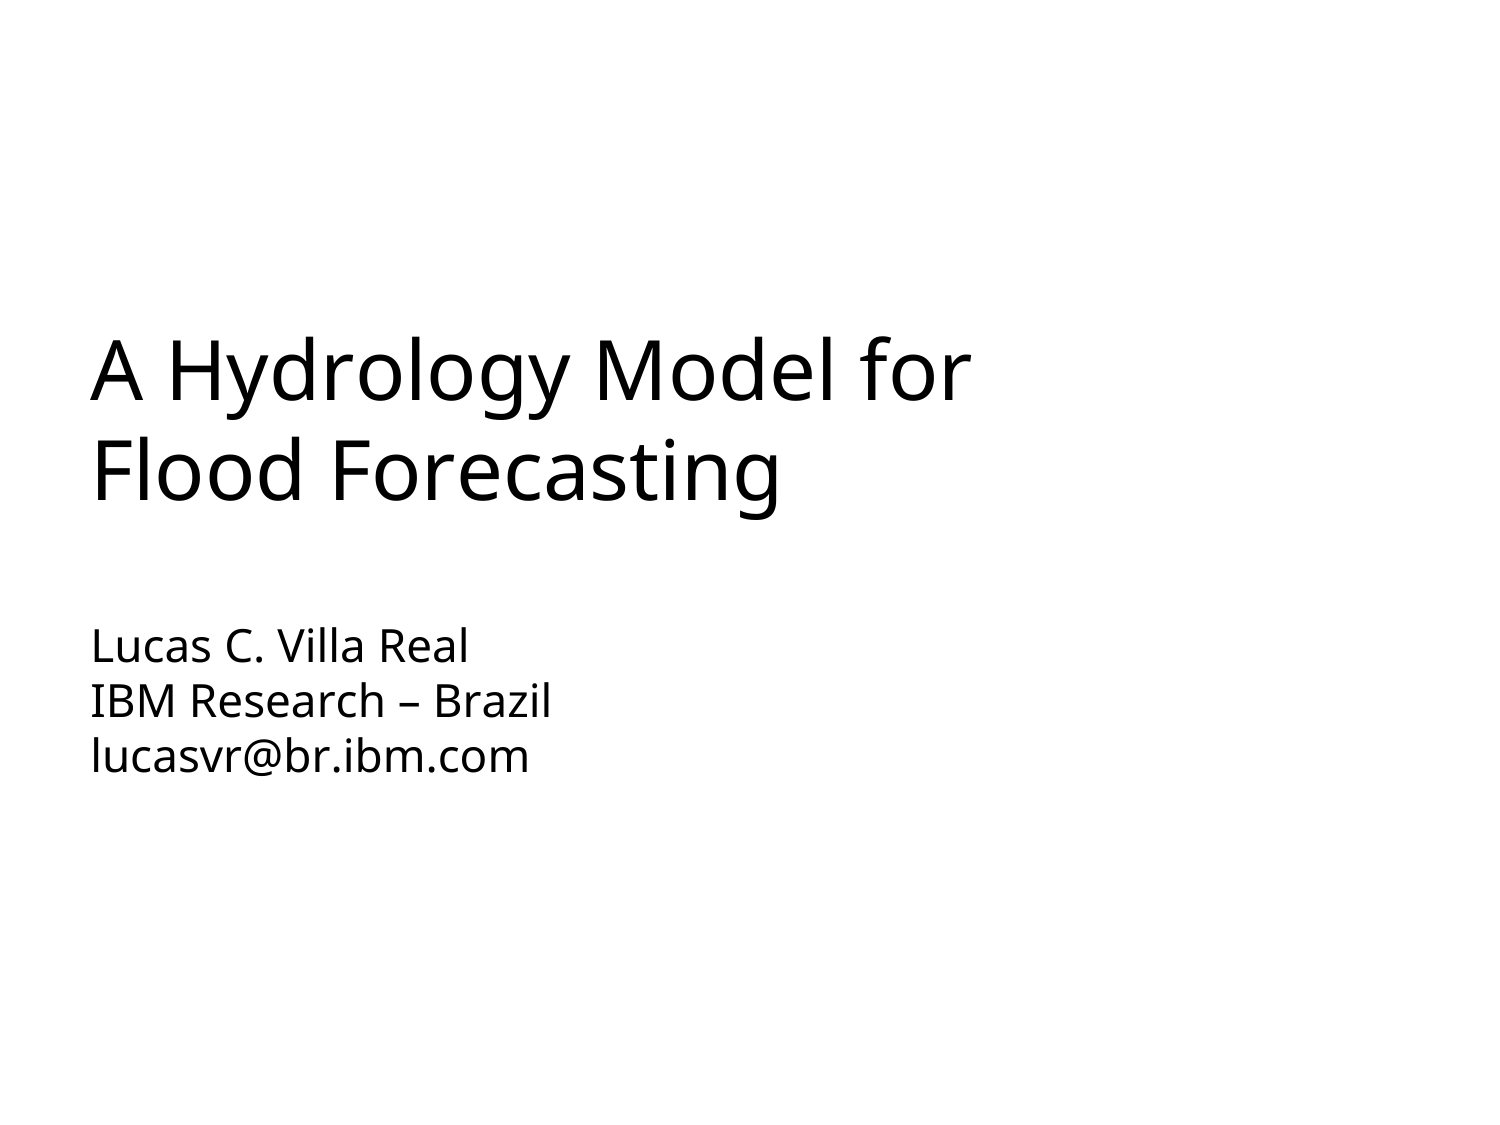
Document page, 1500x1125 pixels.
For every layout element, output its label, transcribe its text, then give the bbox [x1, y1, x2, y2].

text_box A Hydrology Model for Flood Forecasting Lucas C. Villa Real IBM Research – Brazil lucasvr@br.ibm.com [75, 309, 1426, 621]
